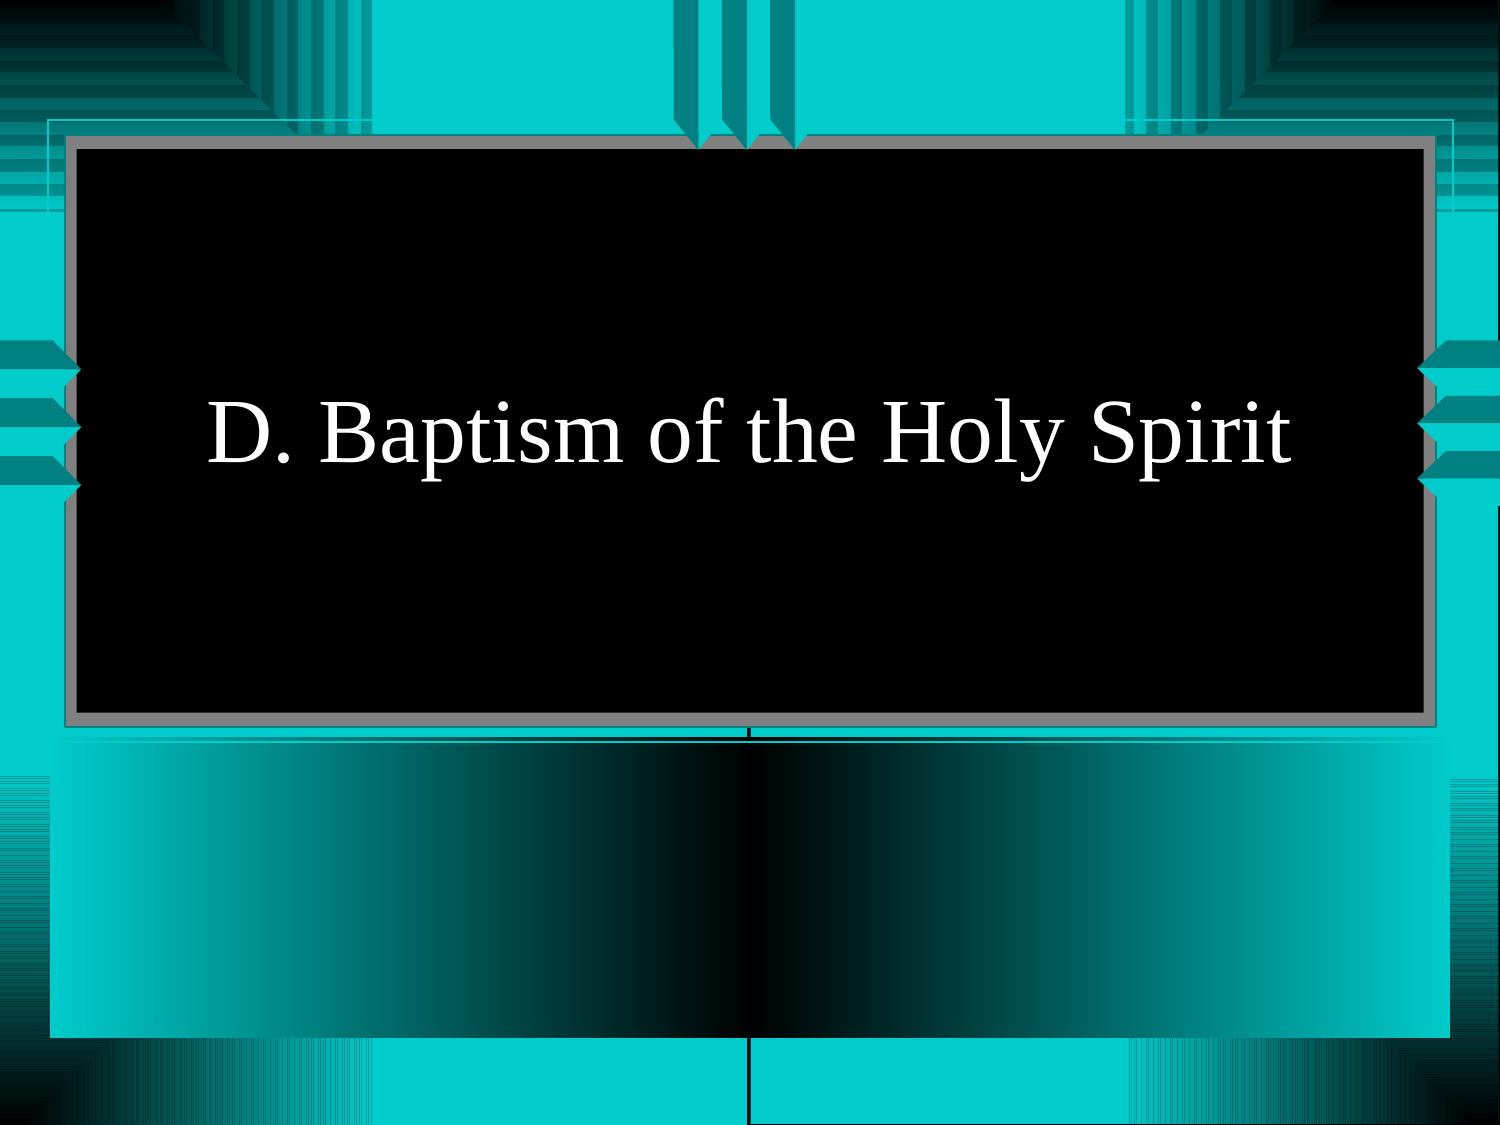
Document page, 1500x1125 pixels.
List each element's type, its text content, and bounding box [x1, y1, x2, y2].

title D. Baptism of the Holy Spirit [112, 337, 1388, 526]
